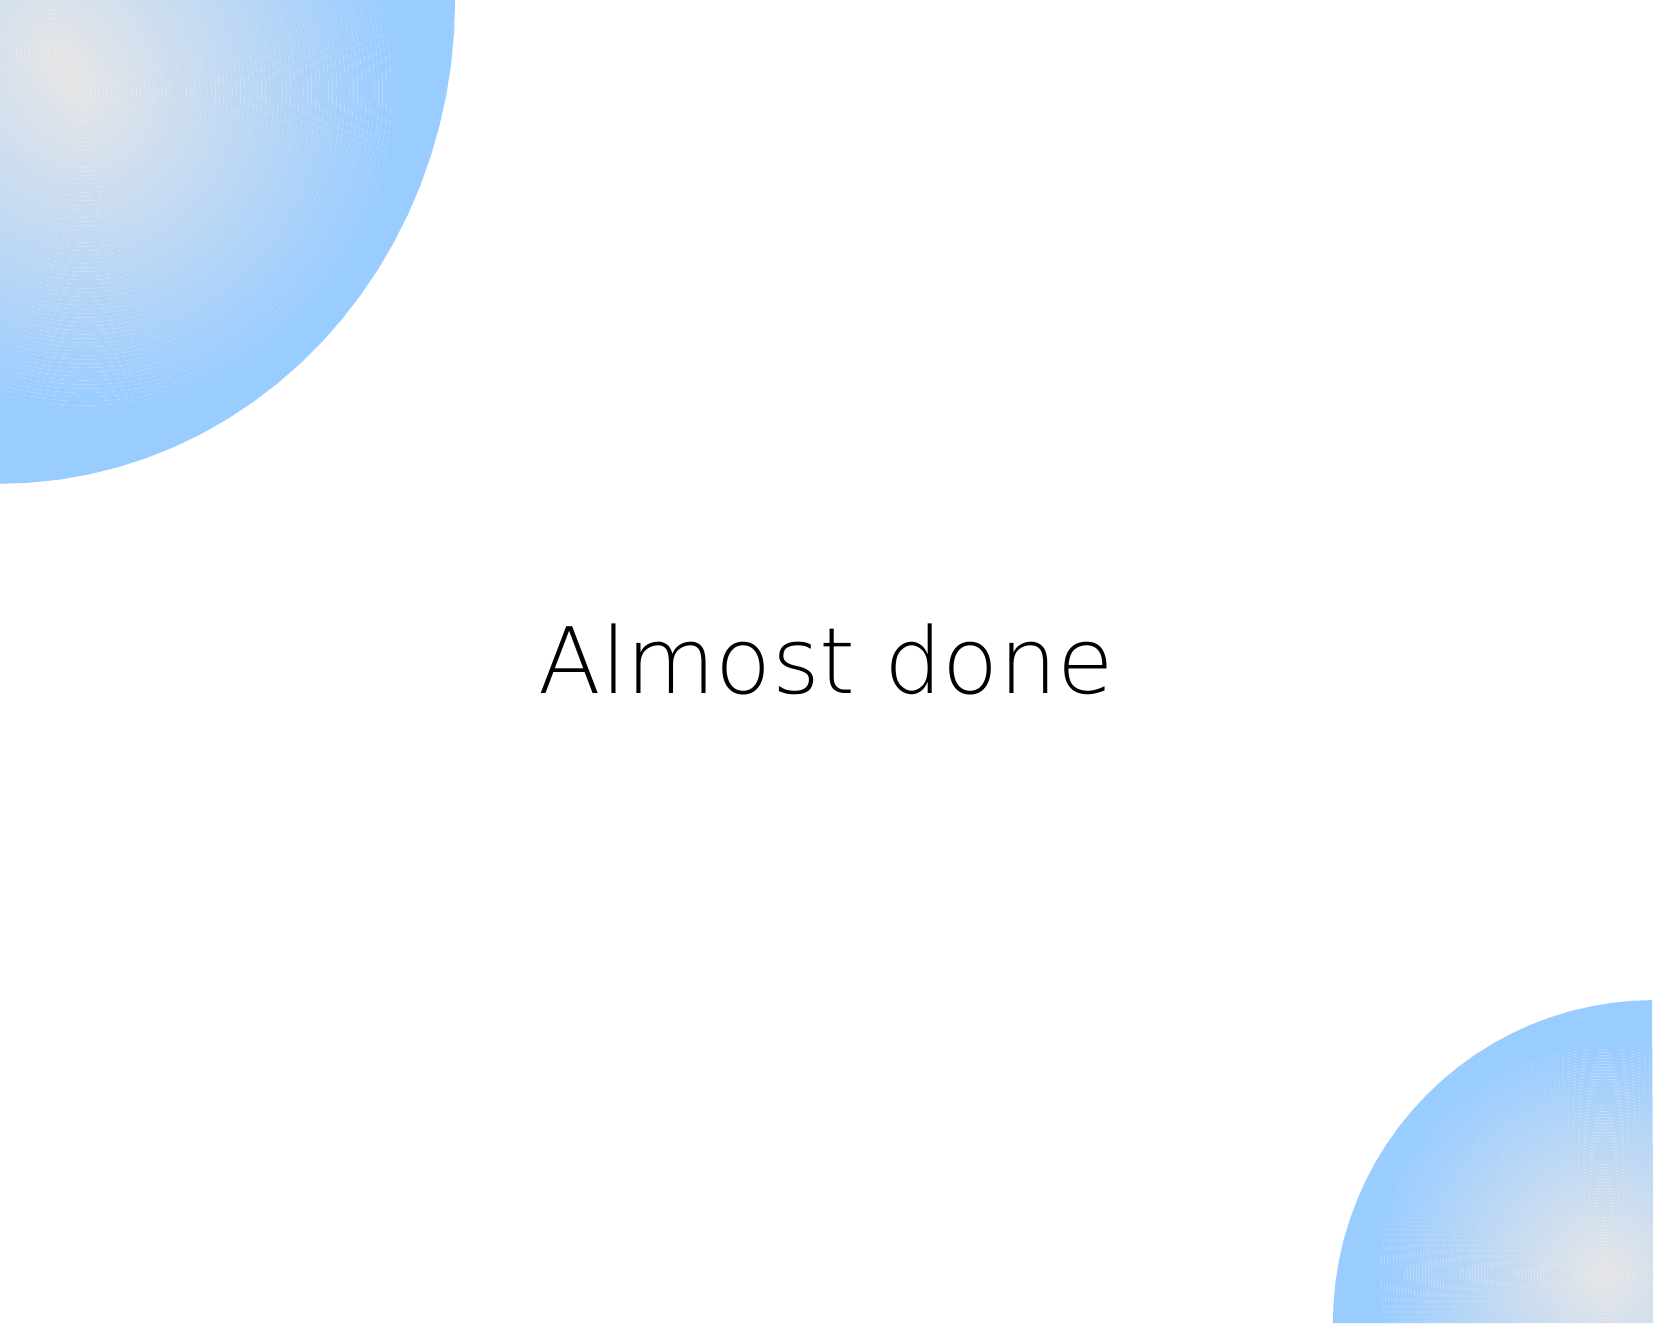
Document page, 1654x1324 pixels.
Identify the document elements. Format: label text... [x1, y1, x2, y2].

subtitle Almost done [82, 149, 1571, 1174]
